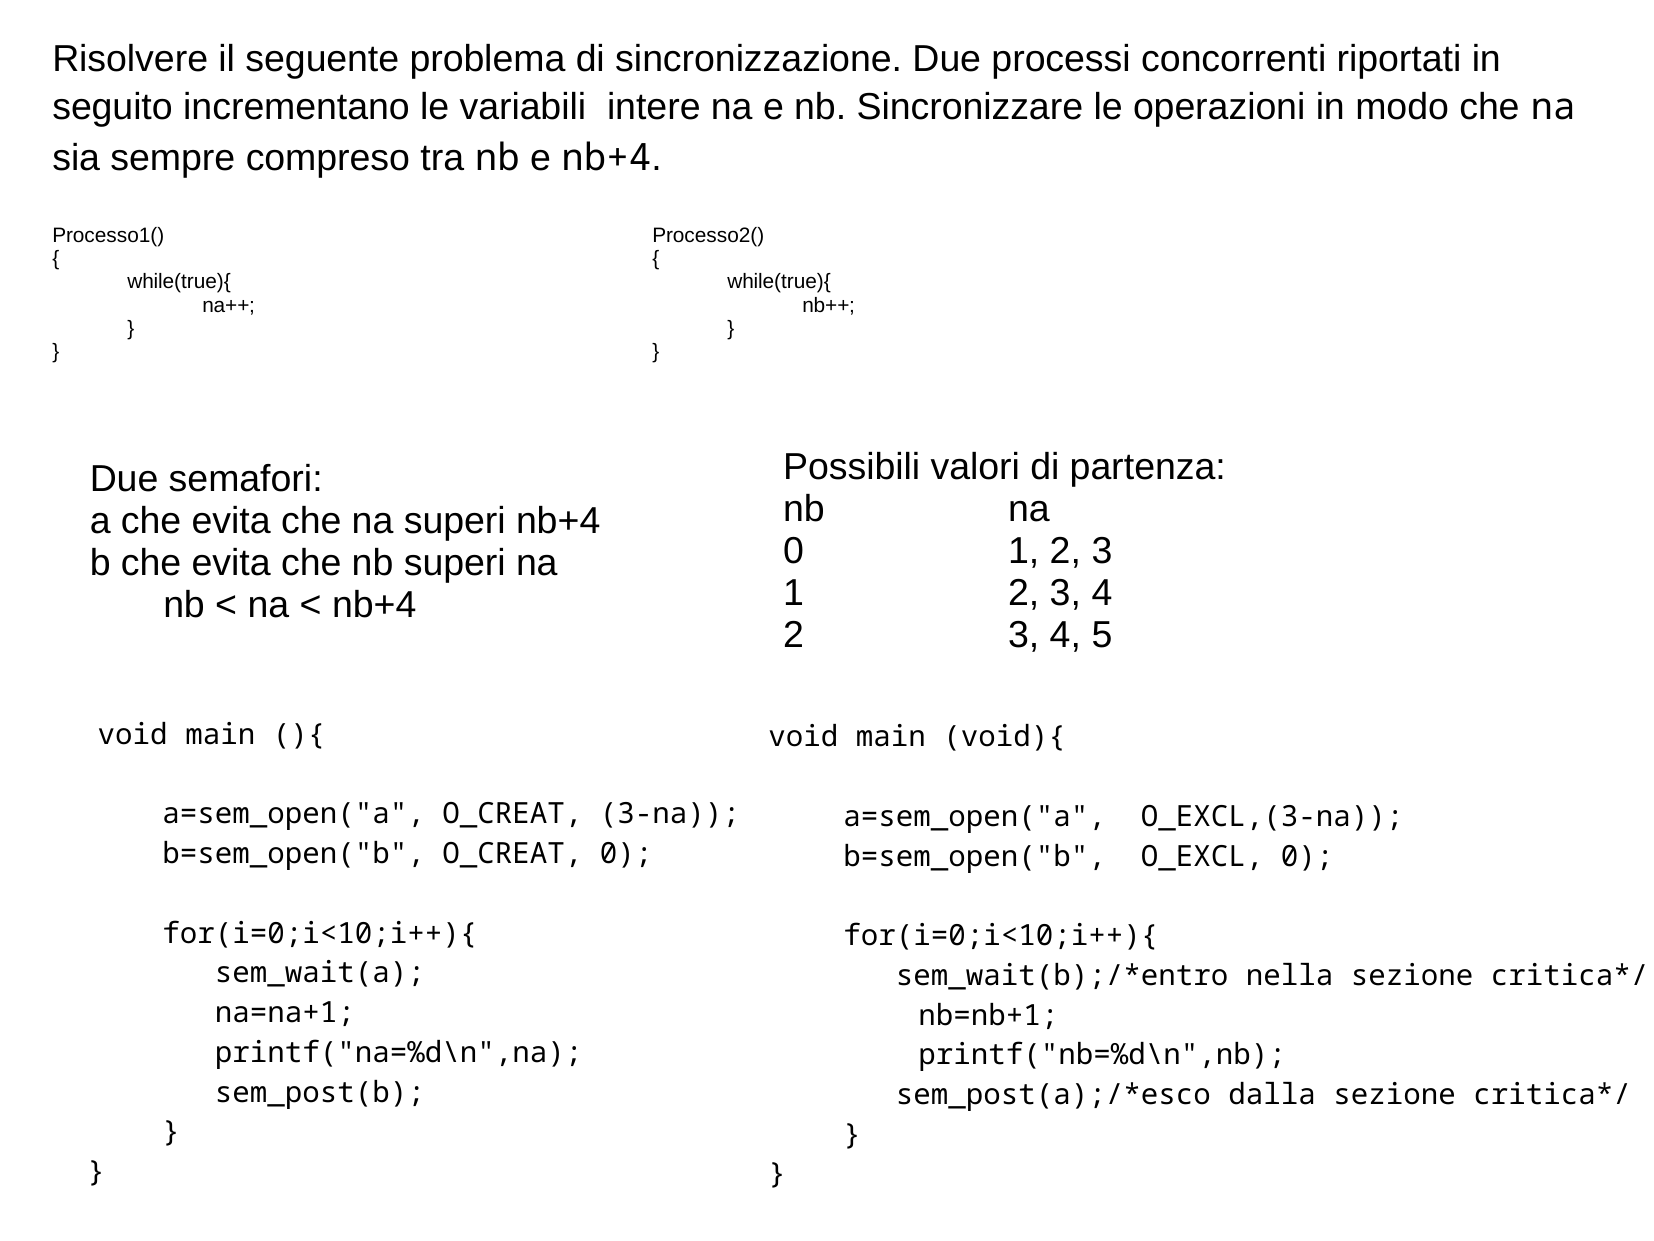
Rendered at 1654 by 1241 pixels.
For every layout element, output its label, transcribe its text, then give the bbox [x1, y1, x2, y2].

text_box Possibili valori di partenza: nb na 0 1, 2, 3 1 2, 3, 4 2 3, 4, 5 [768, 438, 1246, 664]
text_box Risolvere il seguente problema di sincronizzazione. Due processi concorrenti riportati in seguito incrementano le variabili intere na e nb. Sincronizzare le operazioni in modo che na sia sempre compreso tra nb e nb+4. Processo1() Processo2() { { while(true){ while(true){ na++; nb++; } } } } [0, 30, 1621, 361]
text_box void main (){ a=sem_open("a", O_CREAT, (3-na)); b=sem_open("b", O_CREAT, 0); for(i=0;i<10;i++){ sem_wait(a); na=na+1; printf("na=%d\n",na); sem_post(b); } } [35, 703, 1441, 1135]
text_box void main (void){ a=sem_open("a", O_EXCL,(3-na)); b=sem_open("b", O_EXCL, 0); for(i=0;i<10;i++){ sem_wait(b);/*entro nella sezione critica*/ nb=nb+1; printf("nb=%d\n",nb); sem_post(a);/*esco dalla sezione critica*/ } } [753, 708, 1654, 1225]
text_box Due semafori: a che evita che na superi nb+4 b che evita che nb superi na nb < na < nb+4 [75, 450, 691, 633]
